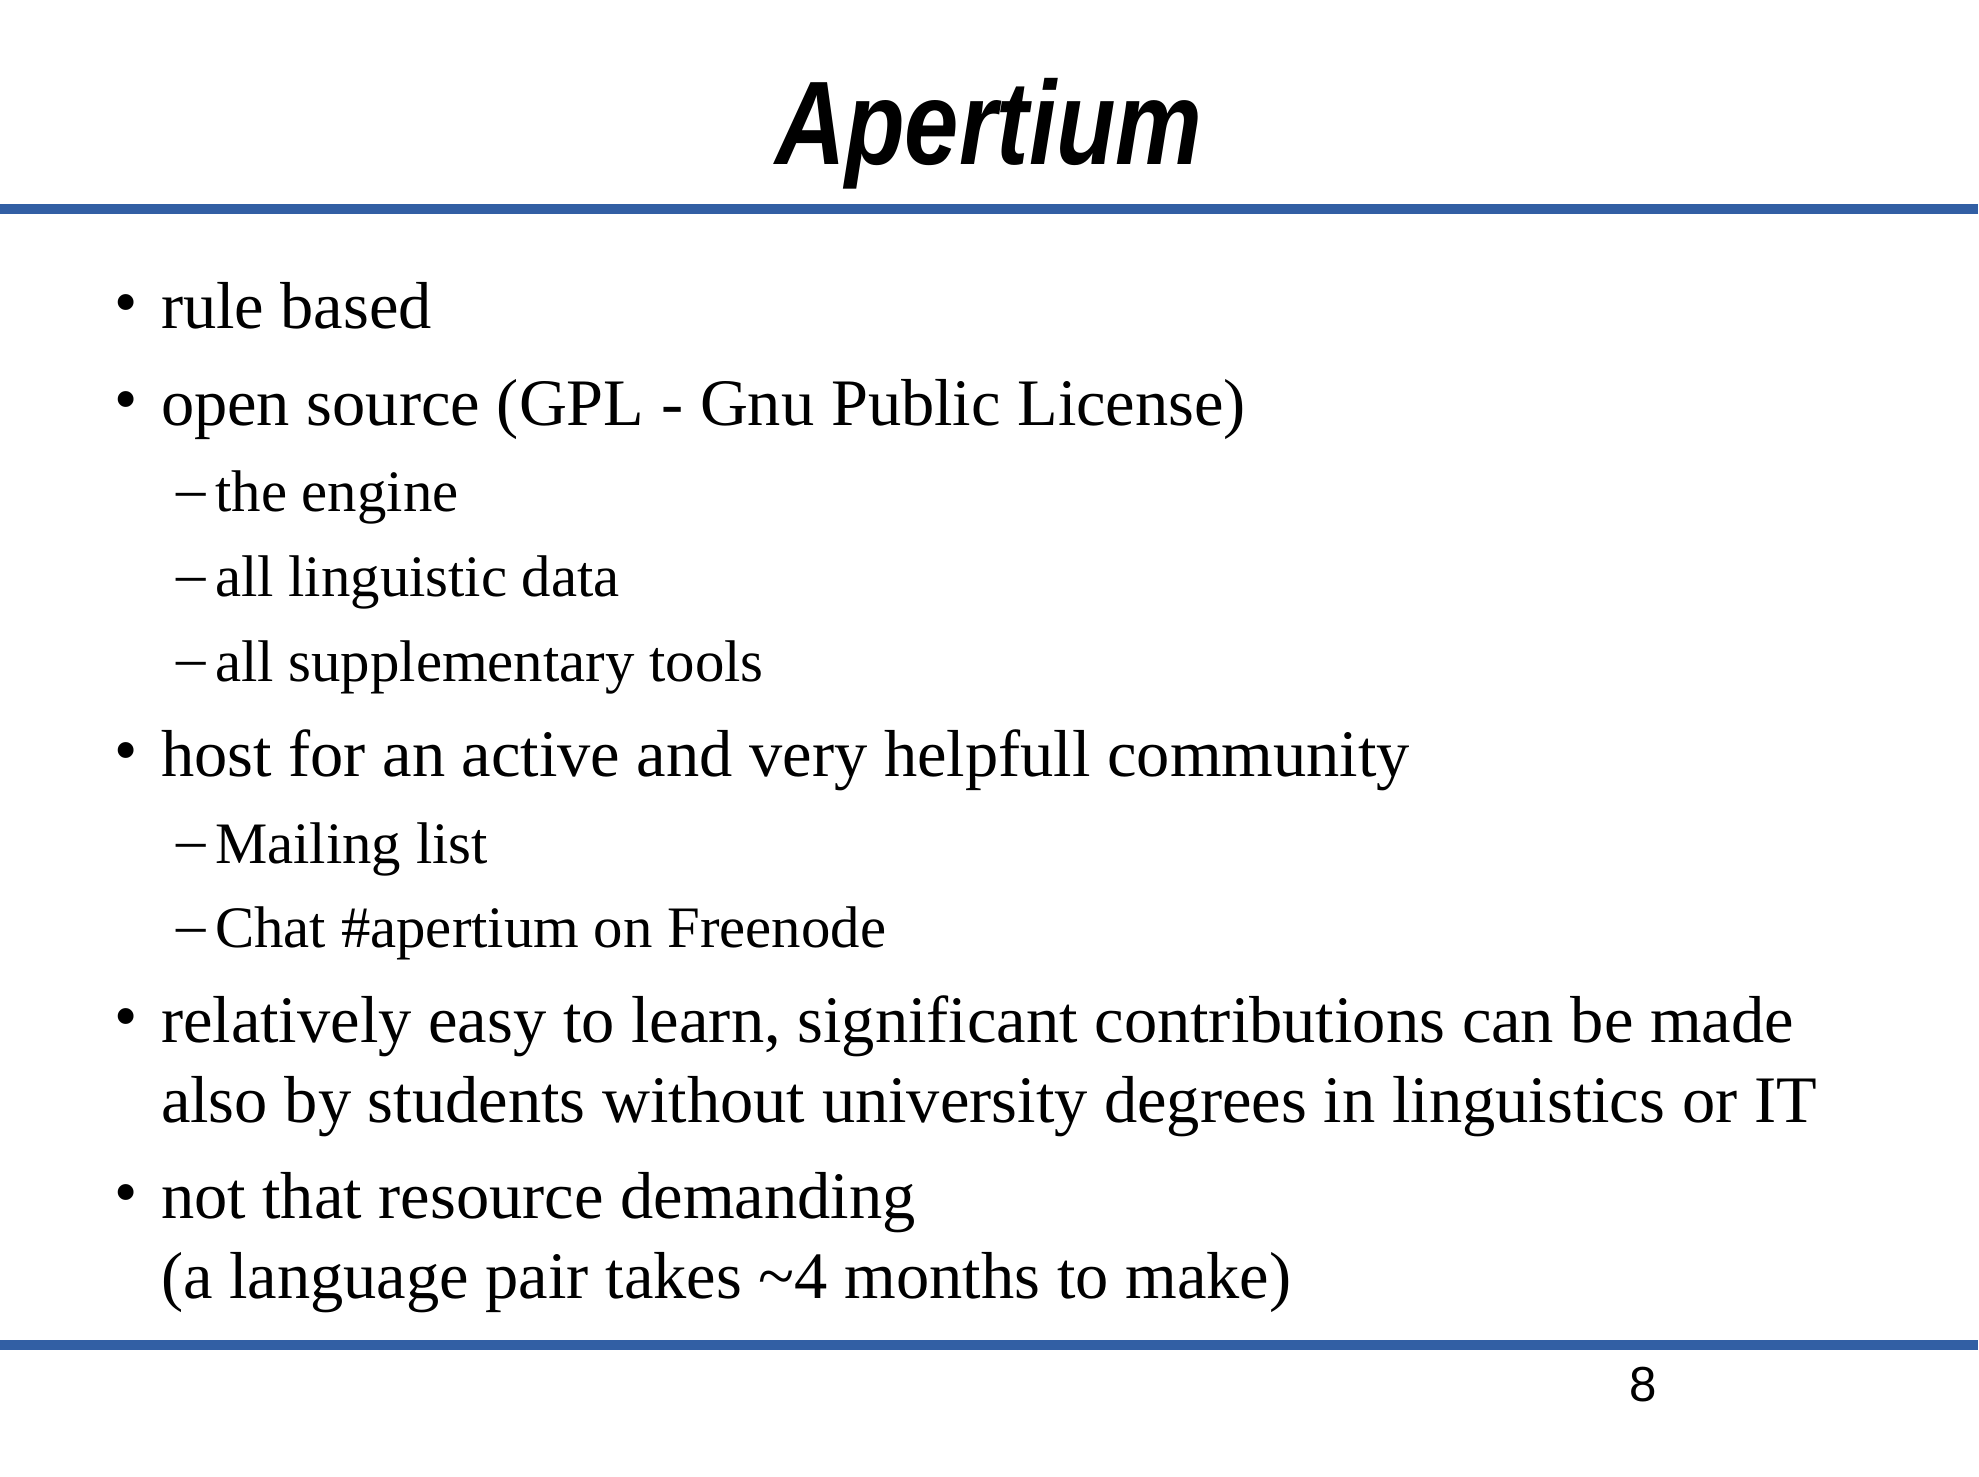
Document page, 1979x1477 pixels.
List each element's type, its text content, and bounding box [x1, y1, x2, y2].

title Apertium [0, 30, 1979, 203]
list rule based open source (GPL - Gnu Public License) the engine all linguistic data all supplementary tools host for an active and very helpfull community Mailing list Chat #apertium on Freenode relatively easy to learn, significant contributions can be made also by students without university degrees in linguistics or IT not that resource demanding (a language pair takes ~4 months to make) [98, 254, 1880, 1329]
